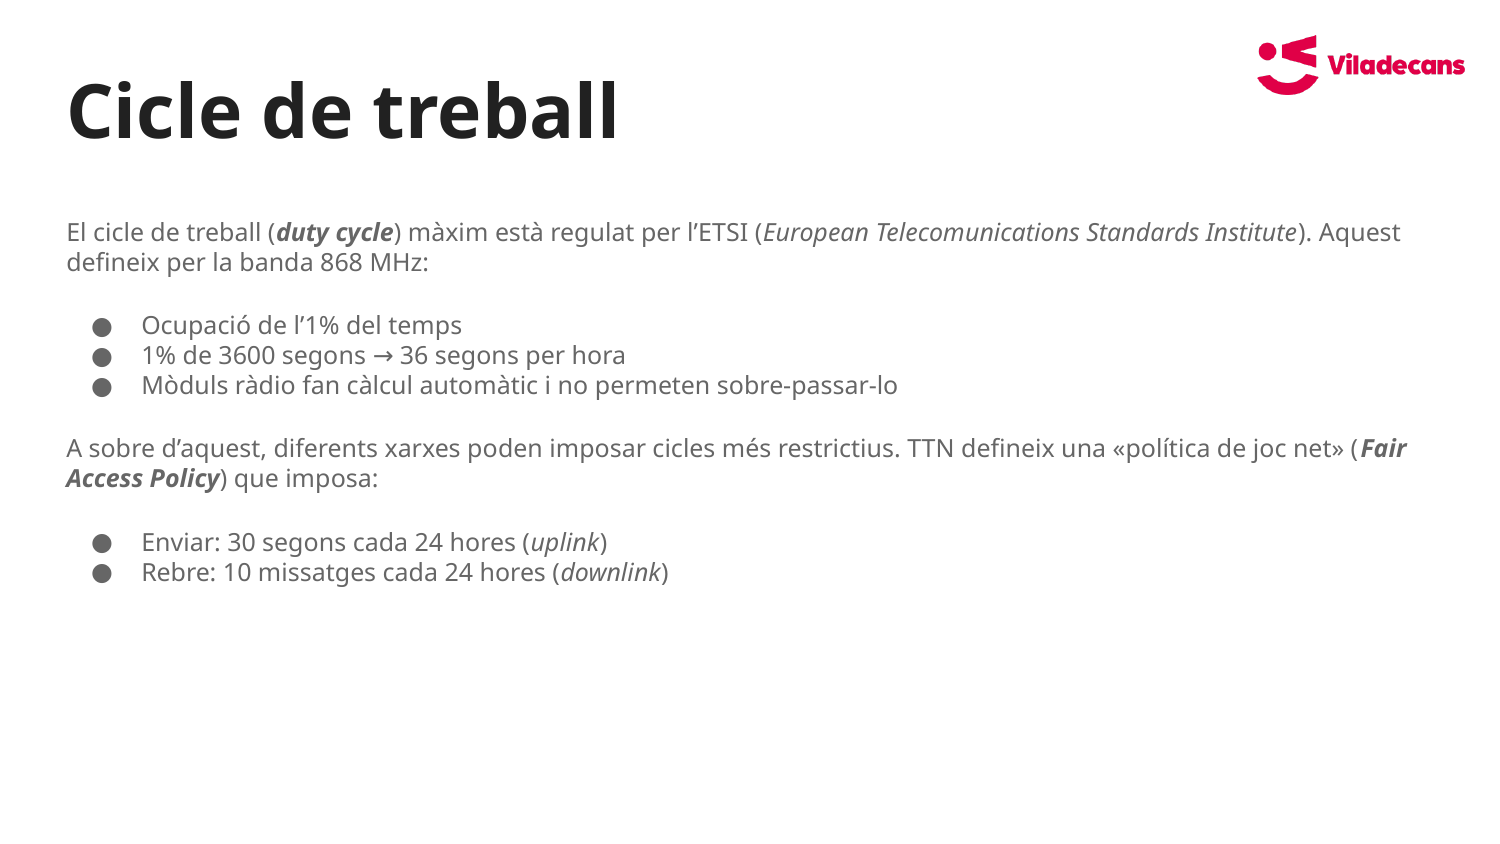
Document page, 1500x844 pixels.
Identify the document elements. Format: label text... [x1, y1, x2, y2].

text_box El cicle de treball (duty cycle) màxim està regulat per l’ETSI (European Telecomunications Standards Institute). Aquest defineix per la banda 868 MHz: Ocupació de l’1% del temps 1% de 3600 segons → 36 segons per hora Mòduls ràdio fan càlcul automàtic i no permeten sobre-passar-lo A sobre d’aquest, diferents xarxes poden imposar cicles més restrictius. TTN defineix una «política de joc net» (Fair Access Policy) que imposa: Enviar: 30 segons cada 24 hores (uplink) Rebre: 10 missatges cada 24 hores (downlink) [51, 201, 1449, 750]
picture [1257, 35, 1465, 95]
title Cicle de treball [51, 48, 1449, 180]
